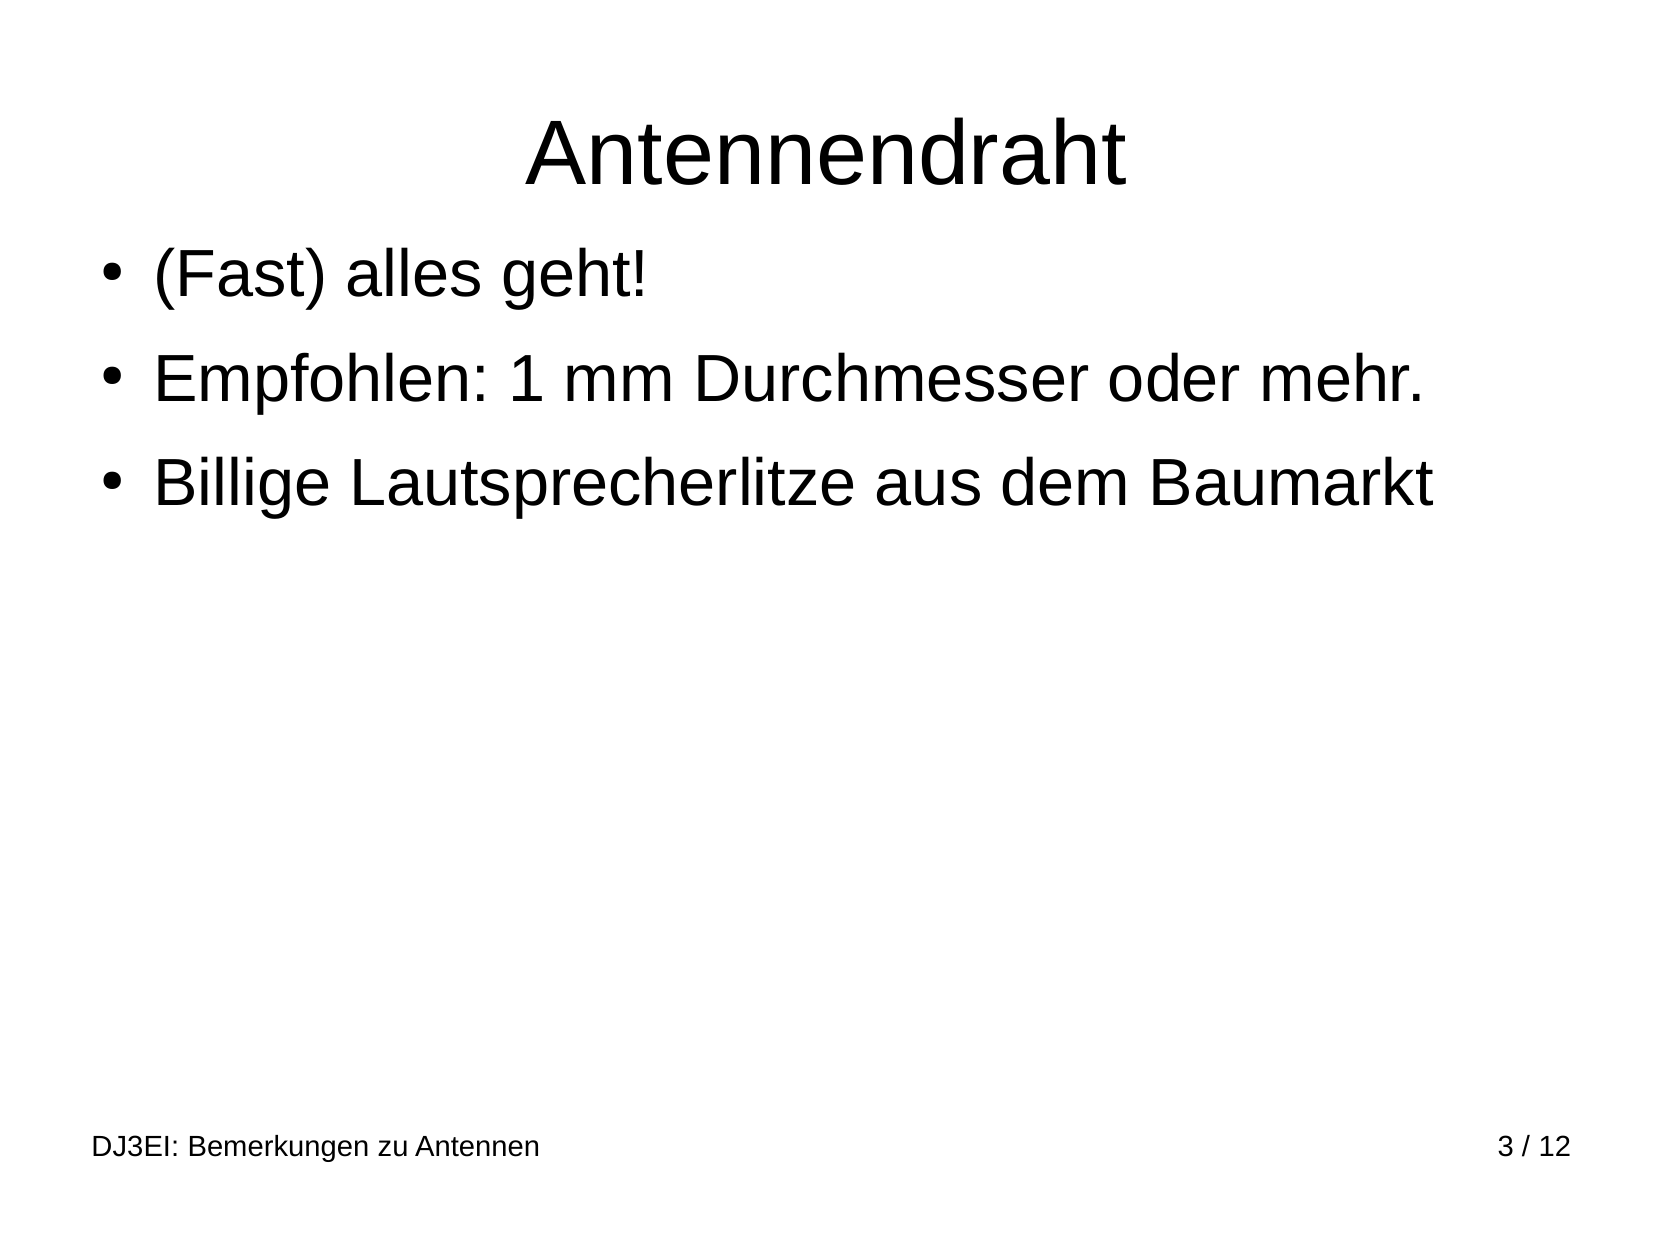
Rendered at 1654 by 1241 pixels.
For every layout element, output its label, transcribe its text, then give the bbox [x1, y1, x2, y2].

title Antennendraht [82, 49, 1571, 236]
list (Fast) alles geht! Empfohlen: 1 mm Durchmesser oder mehr. Billige Lautsprecherlitze aus dem Baumarkt [82, 236, 1571, 1099]
